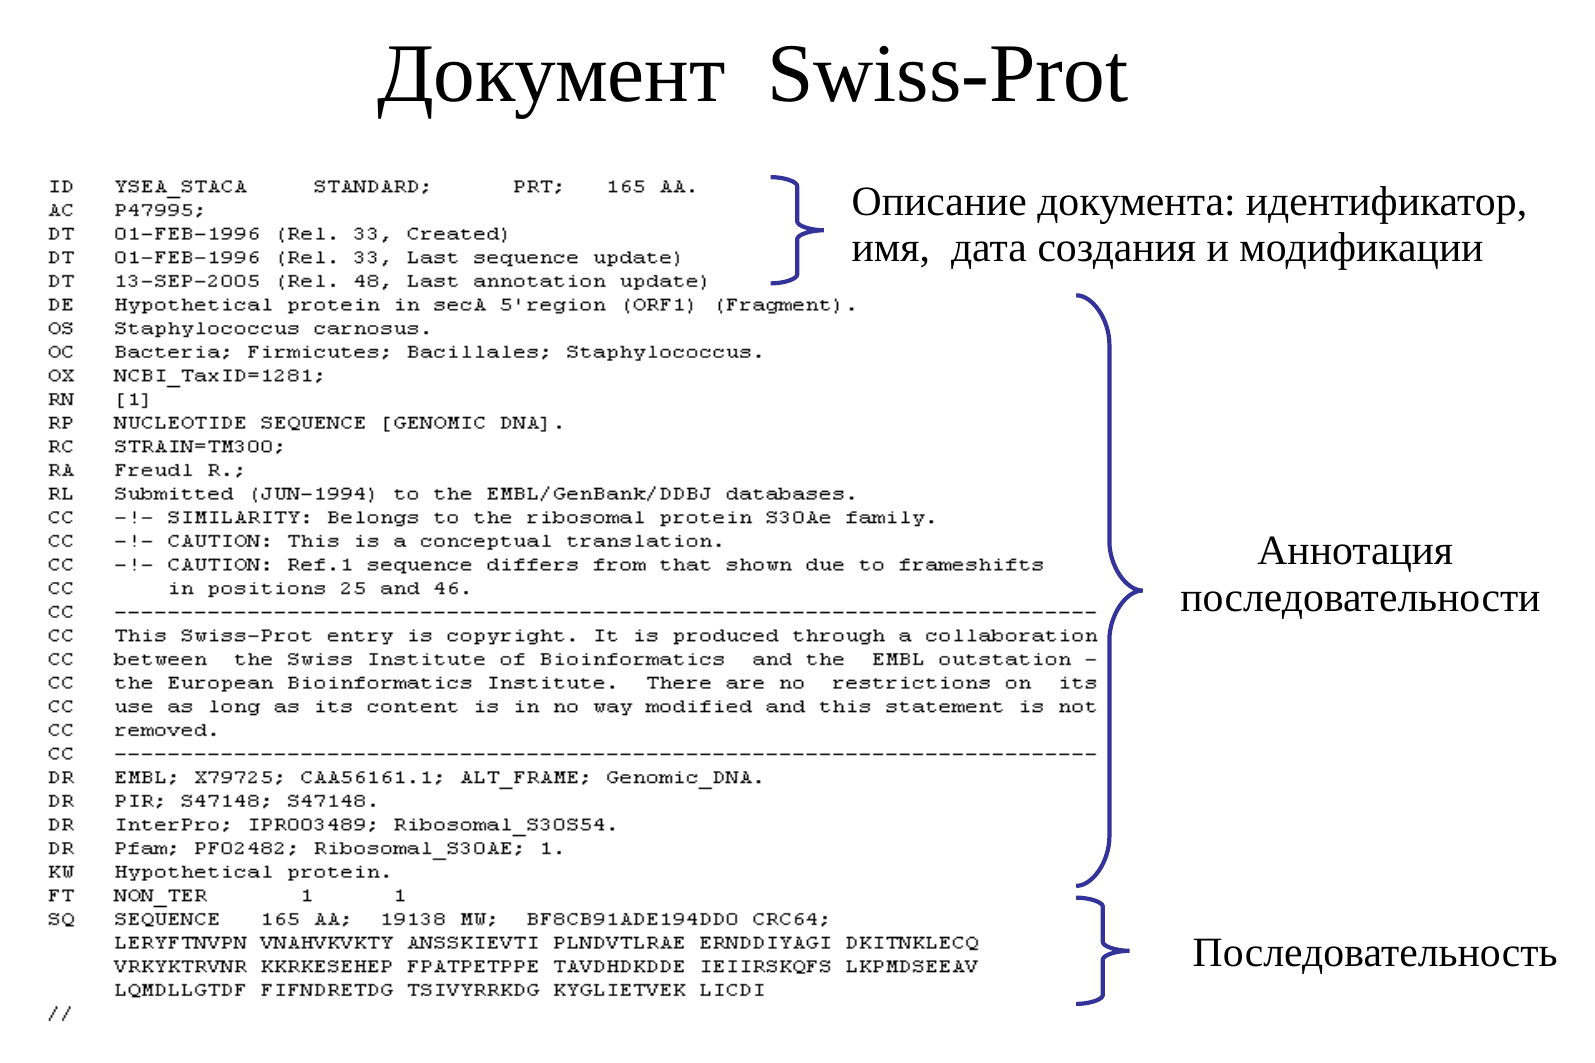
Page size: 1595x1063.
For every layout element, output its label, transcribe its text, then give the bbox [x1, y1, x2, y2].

text_box Описание документа: идентификатор, имя, дата создания и модификации [836, 177, 1595, 272]
picture [39, 153, 1098, 1043]
text_box Последовательность [1155, 897, 1595, 1007]
title Документ Swiss-Prot [0, 0, 1506, 148]
text_box Аннотация последовательности [1116, 519, 1595, 629]
